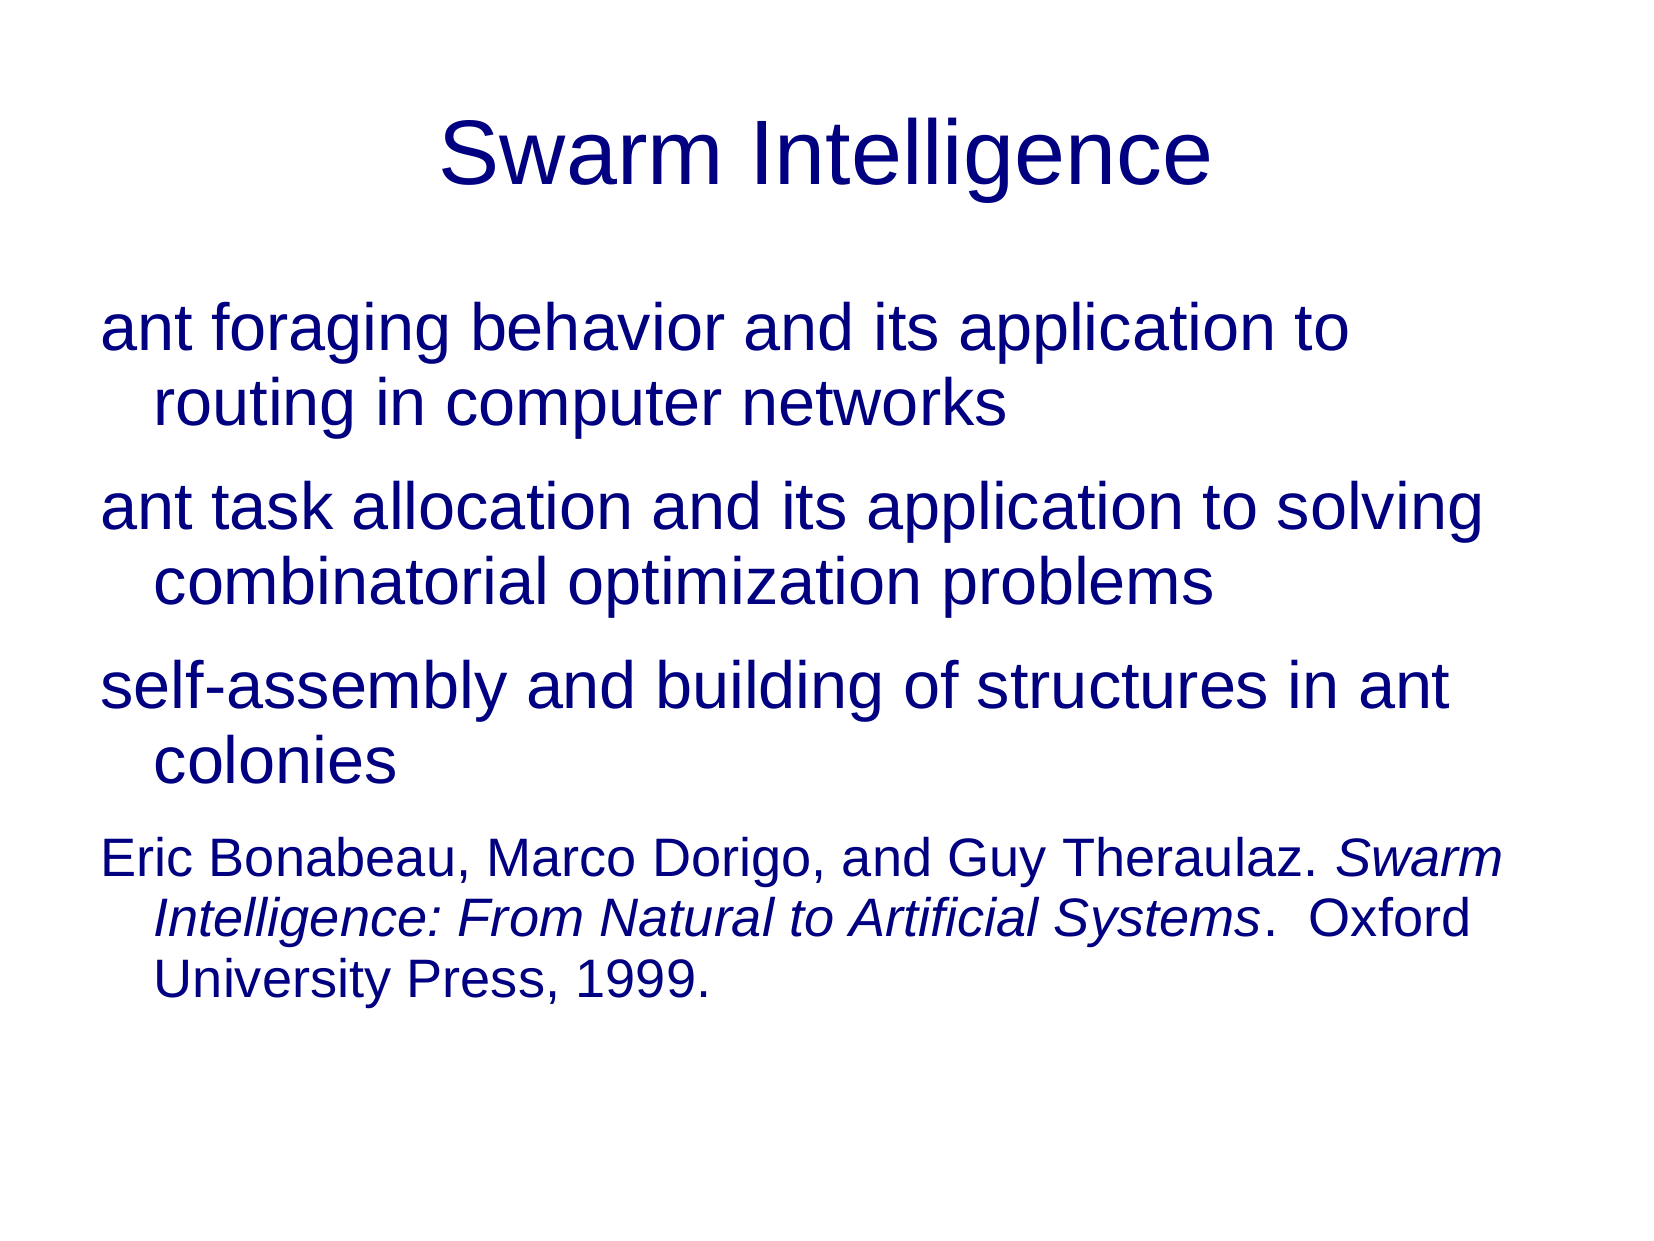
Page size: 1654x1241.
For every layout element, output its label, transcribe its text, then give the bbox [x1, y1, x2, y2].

list ant foraging behavior and its application to routing in computer networks ant task allocation and its application to solving combinatorial optimization problems self-assembly and building of structures in ant colonies Eric Bonabeau, Marco Dorigo, and Guy Theraulaz. Swarm Intelligence: From Natural to Artificial Systems. Oxford University Press, 1999. [82, 290, 1571, 1109]
title Swarm Intelligence [82, 49, 1571, 257]
